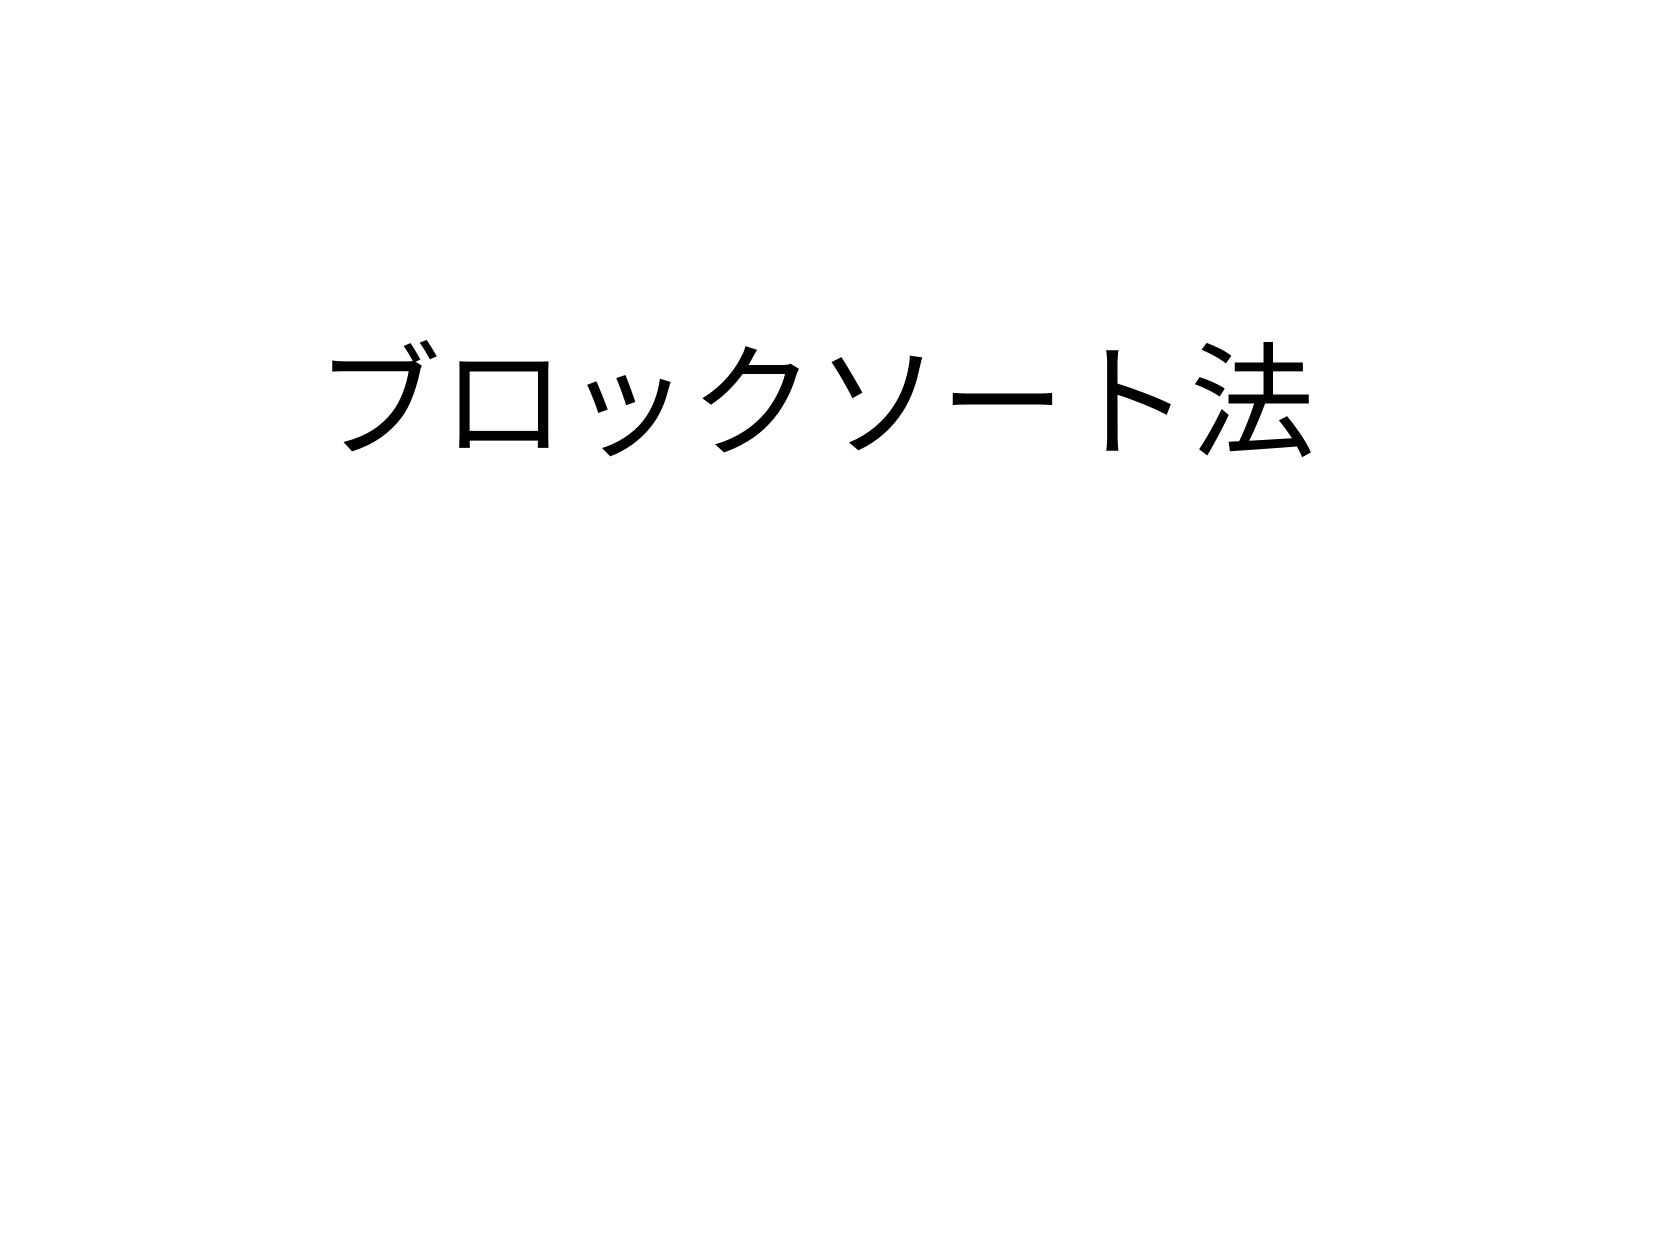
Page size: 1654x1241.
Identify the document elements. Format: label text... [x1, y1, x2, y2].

text_box ブロックソート法 [206, 295, 1388, 499]
